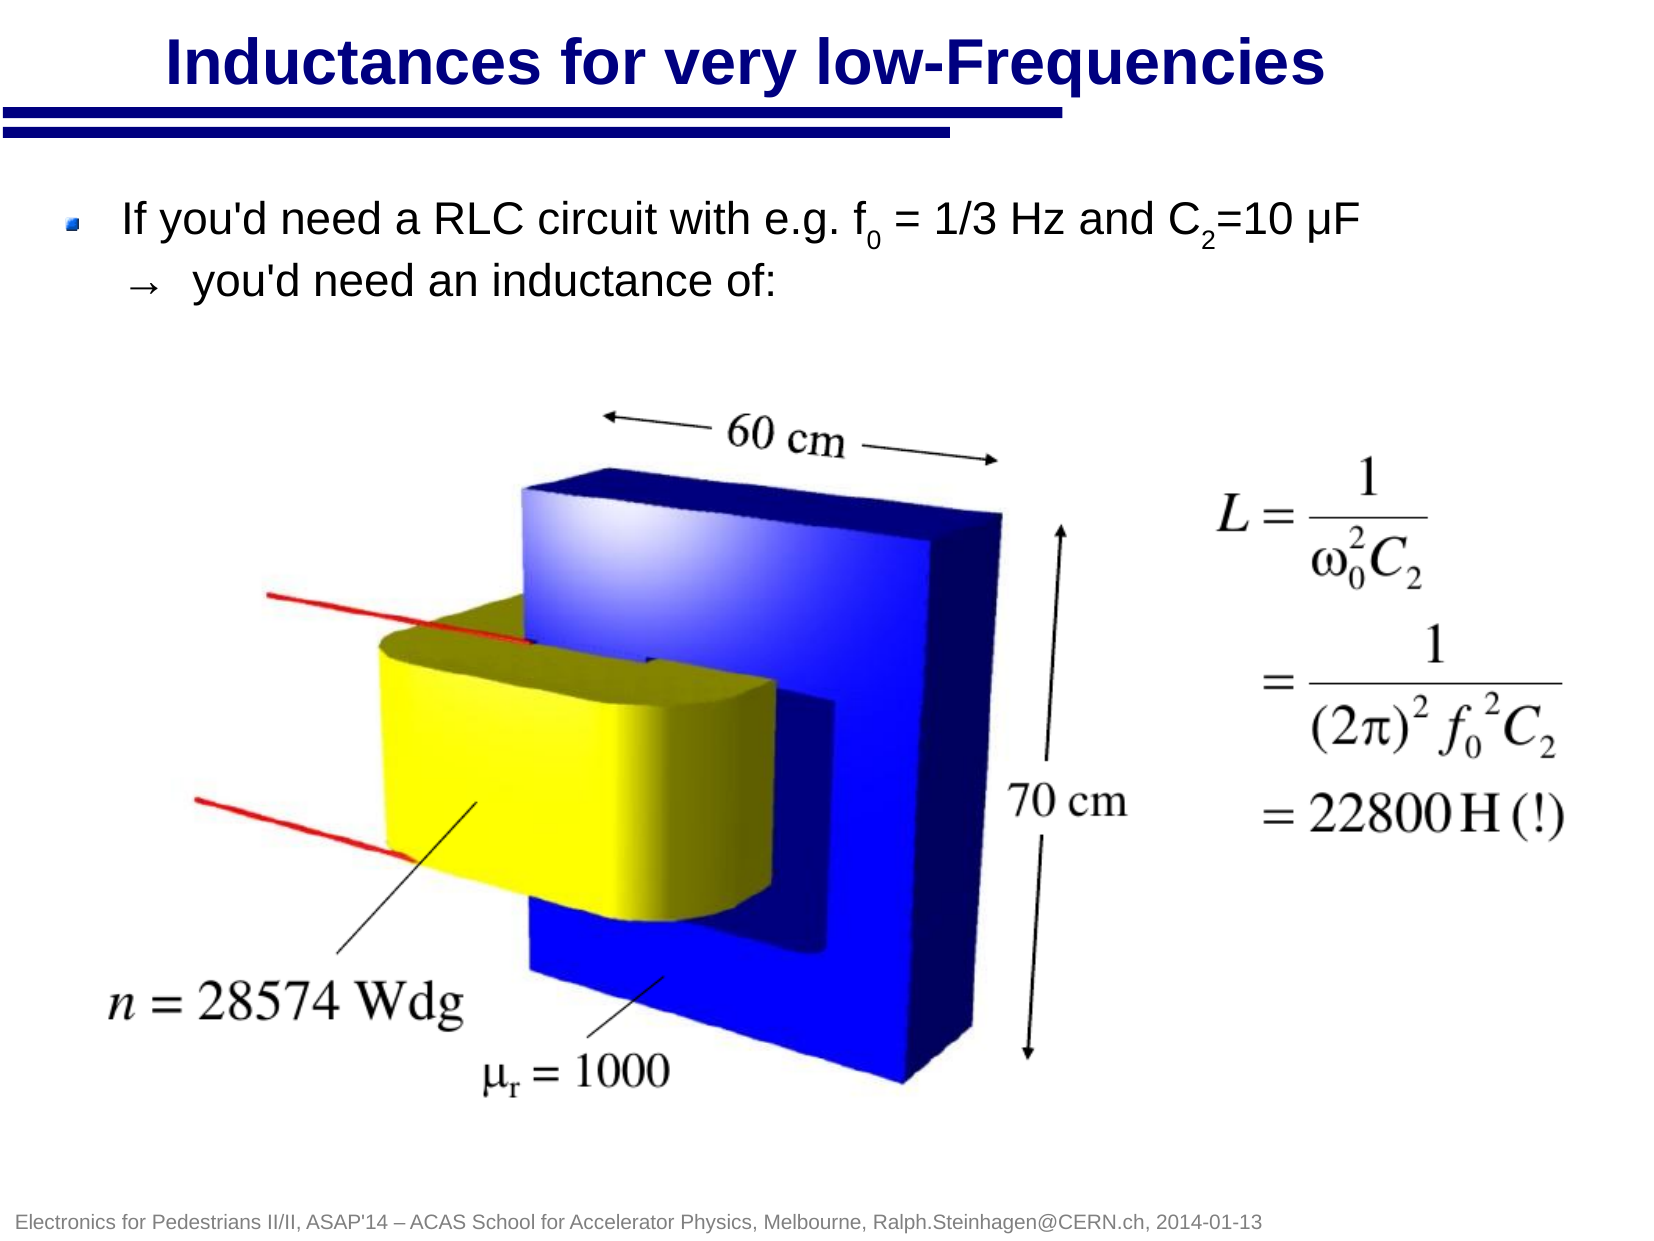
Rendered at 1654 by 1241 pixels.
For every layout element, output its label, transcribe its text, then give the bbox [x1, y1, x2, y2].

title Inductances for very low-Frequencies [165, 0, 1567, 124]
list If you'd need a RLC circuit with e.g. f0 = 1/3 Hz and C2=10 μF → you'd need an inductance of: [65, 192, 1628, 1205]
